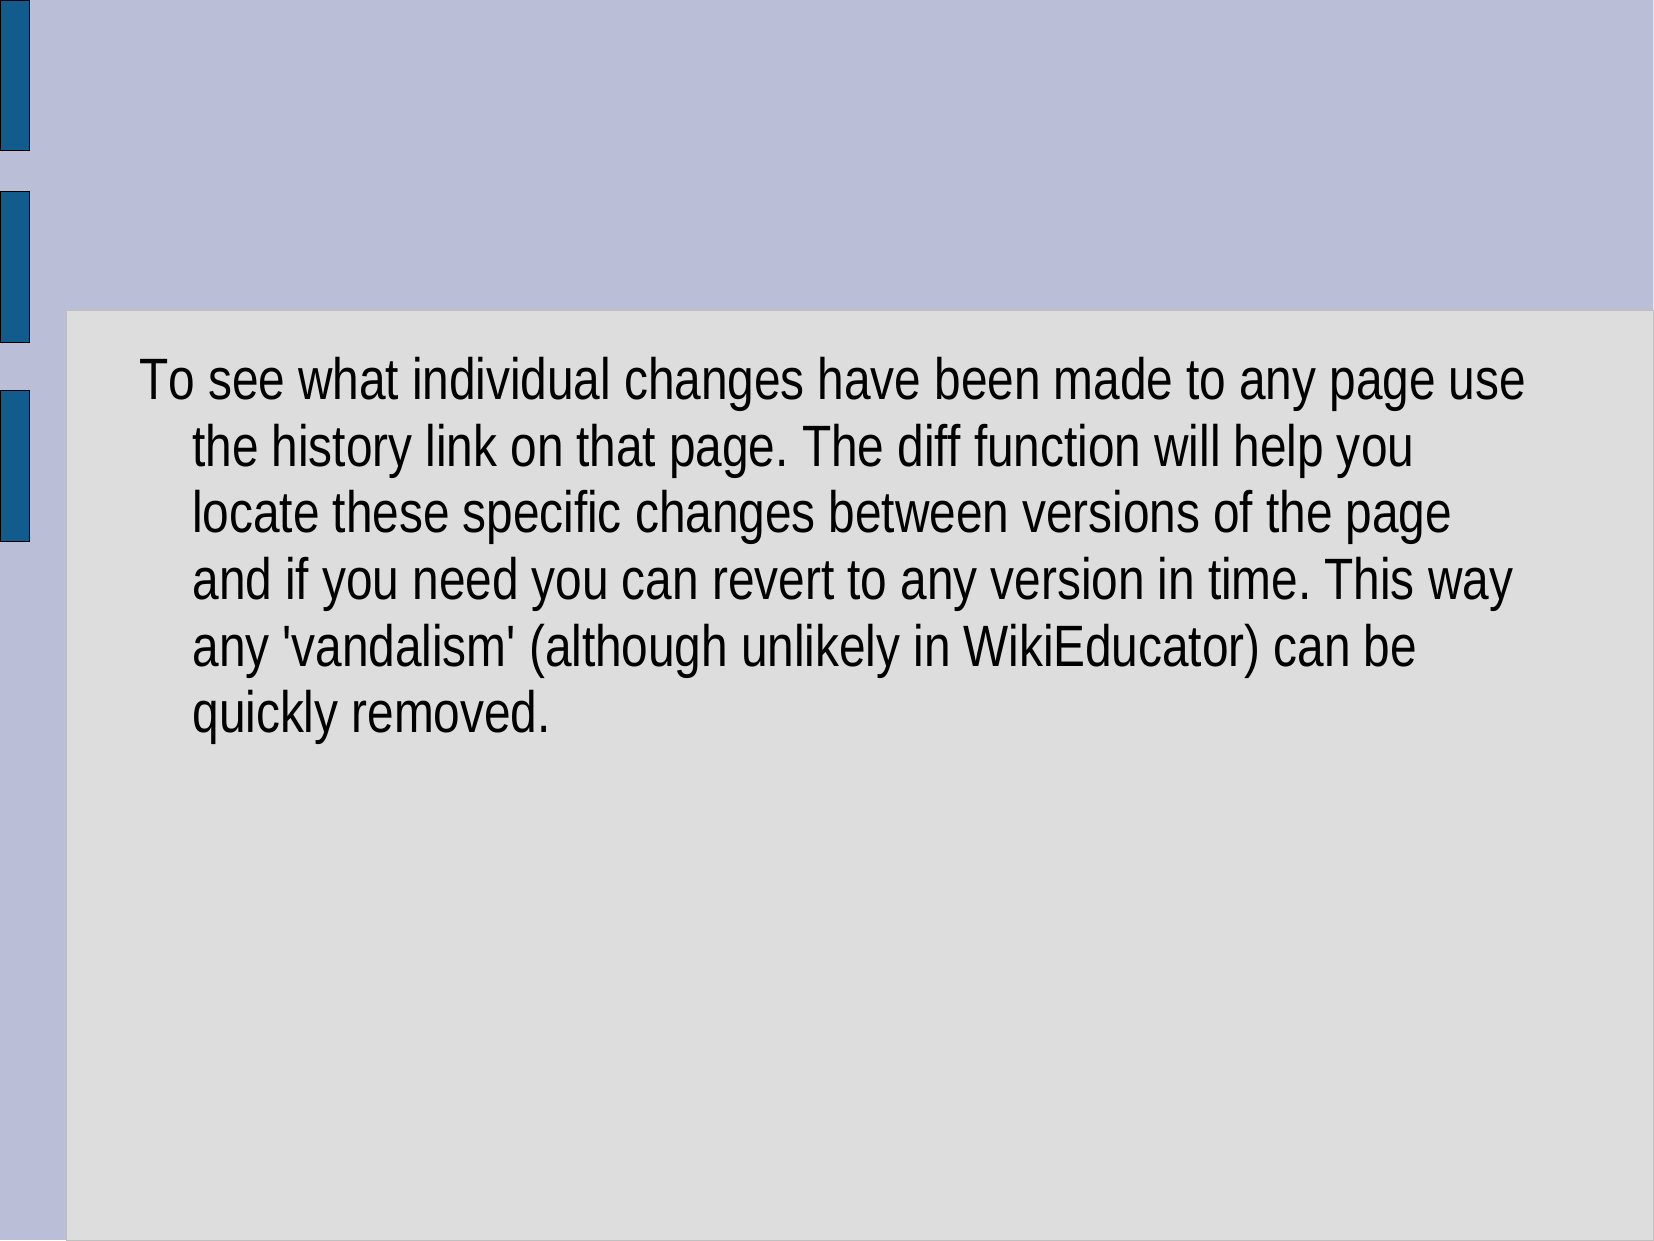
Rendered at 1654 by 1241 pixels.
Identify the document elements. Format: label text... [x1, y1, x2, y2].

list To see what individual changes have been made to any page use the history link on that page. The diff function will help you locate these specific changes between versions of the page and if you need you can revert to any version in time. This way any 'vandalism' (although unlikely in WikiEducator) can be quickly removed. [121, 344, 1534, 1127]
